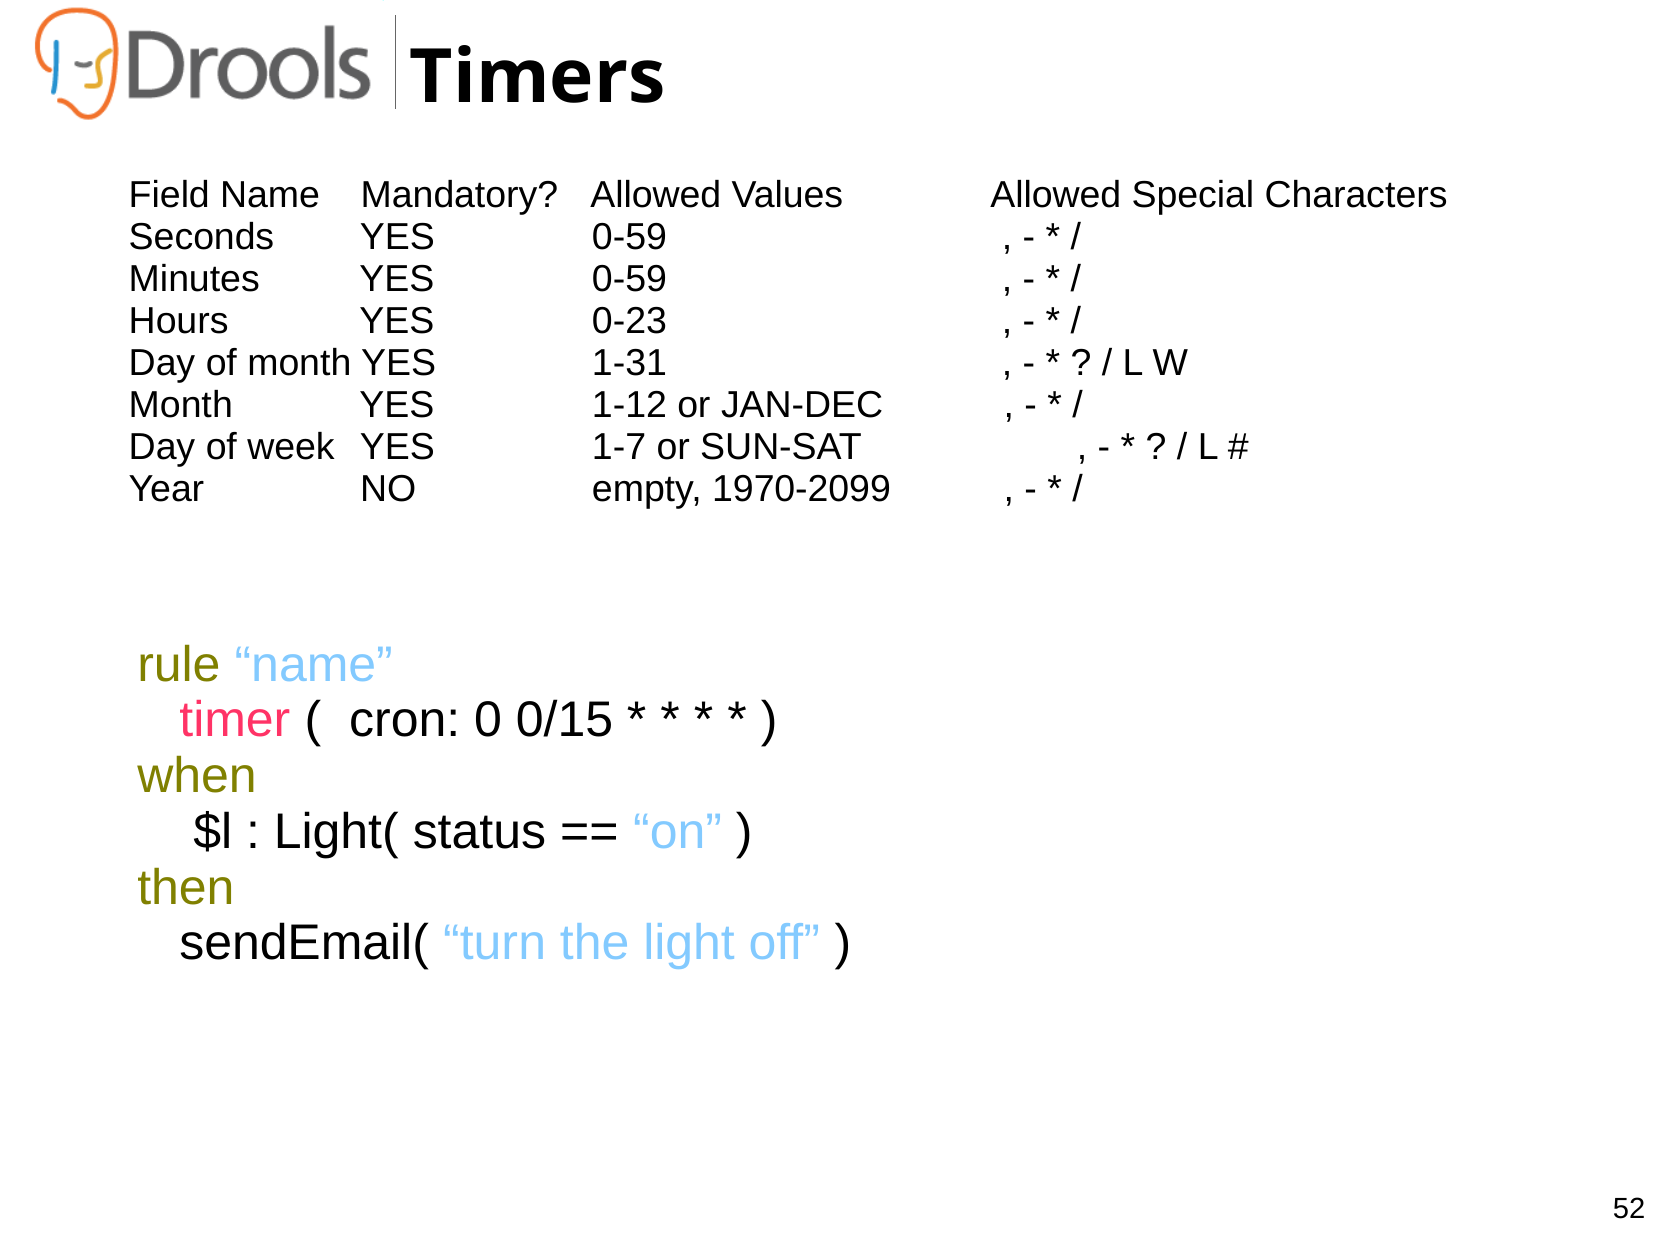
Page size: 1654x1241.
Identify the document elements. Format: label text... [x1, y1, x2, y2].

text_box rule “name” timer ( cron: 0 0/15 * * * * ) when $l : Light( status == “on” ) then sendEmail( “turn the light off” ) [122, 628, 867, 978]
title Timers [395, 10, 1625, 133]
text_box Field Name Mandatory? Allowed Values Allowed Special Characters Seconds YES 0-59 , - * / Minutes YES 0-59 , - * / Hours YES 0-23 , - * / Day of month YES 1-31 , - * ? / L W Month YES 1-12 or JAN-DEC , - * / Day of week YES 1-7 or SUN-SAT , - * ? / L # Year NO empty, 1970-2099 , - * / [114, 166, 1495, 551]
picture [29, 0, 384, 126]
